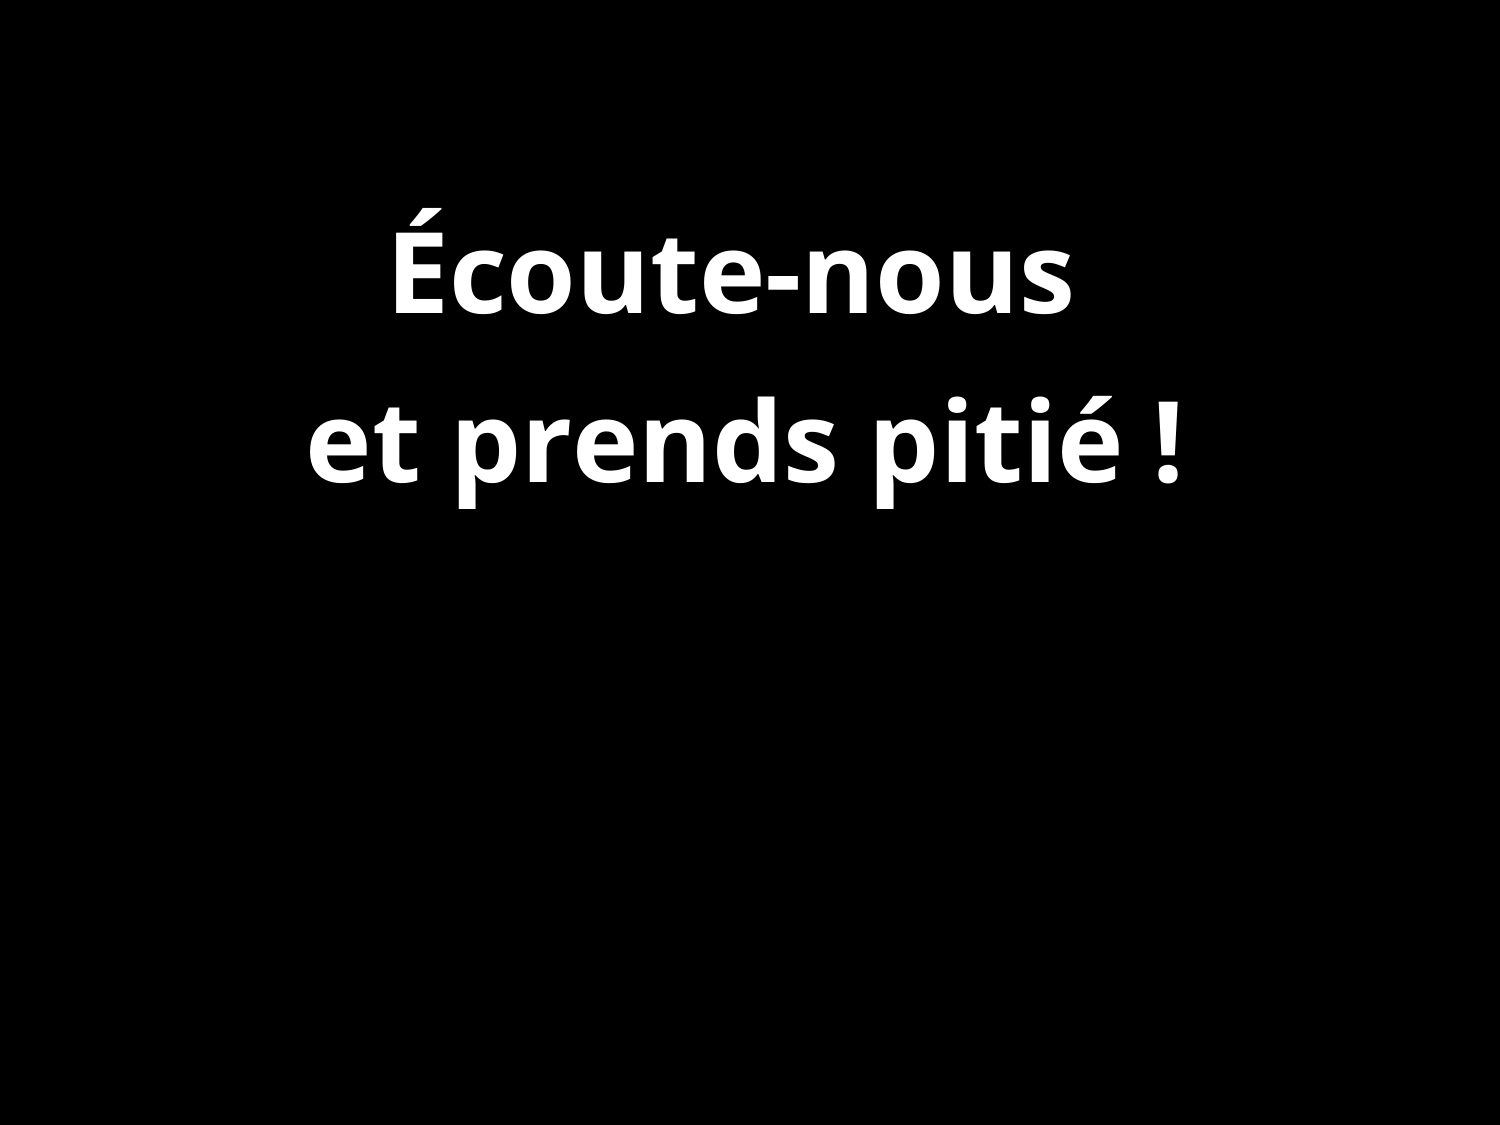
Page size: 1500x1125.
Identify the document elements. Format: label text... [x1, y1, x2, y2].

text_box Écoute-nous et prends pitié ! [0, 23, 1492, 939]
